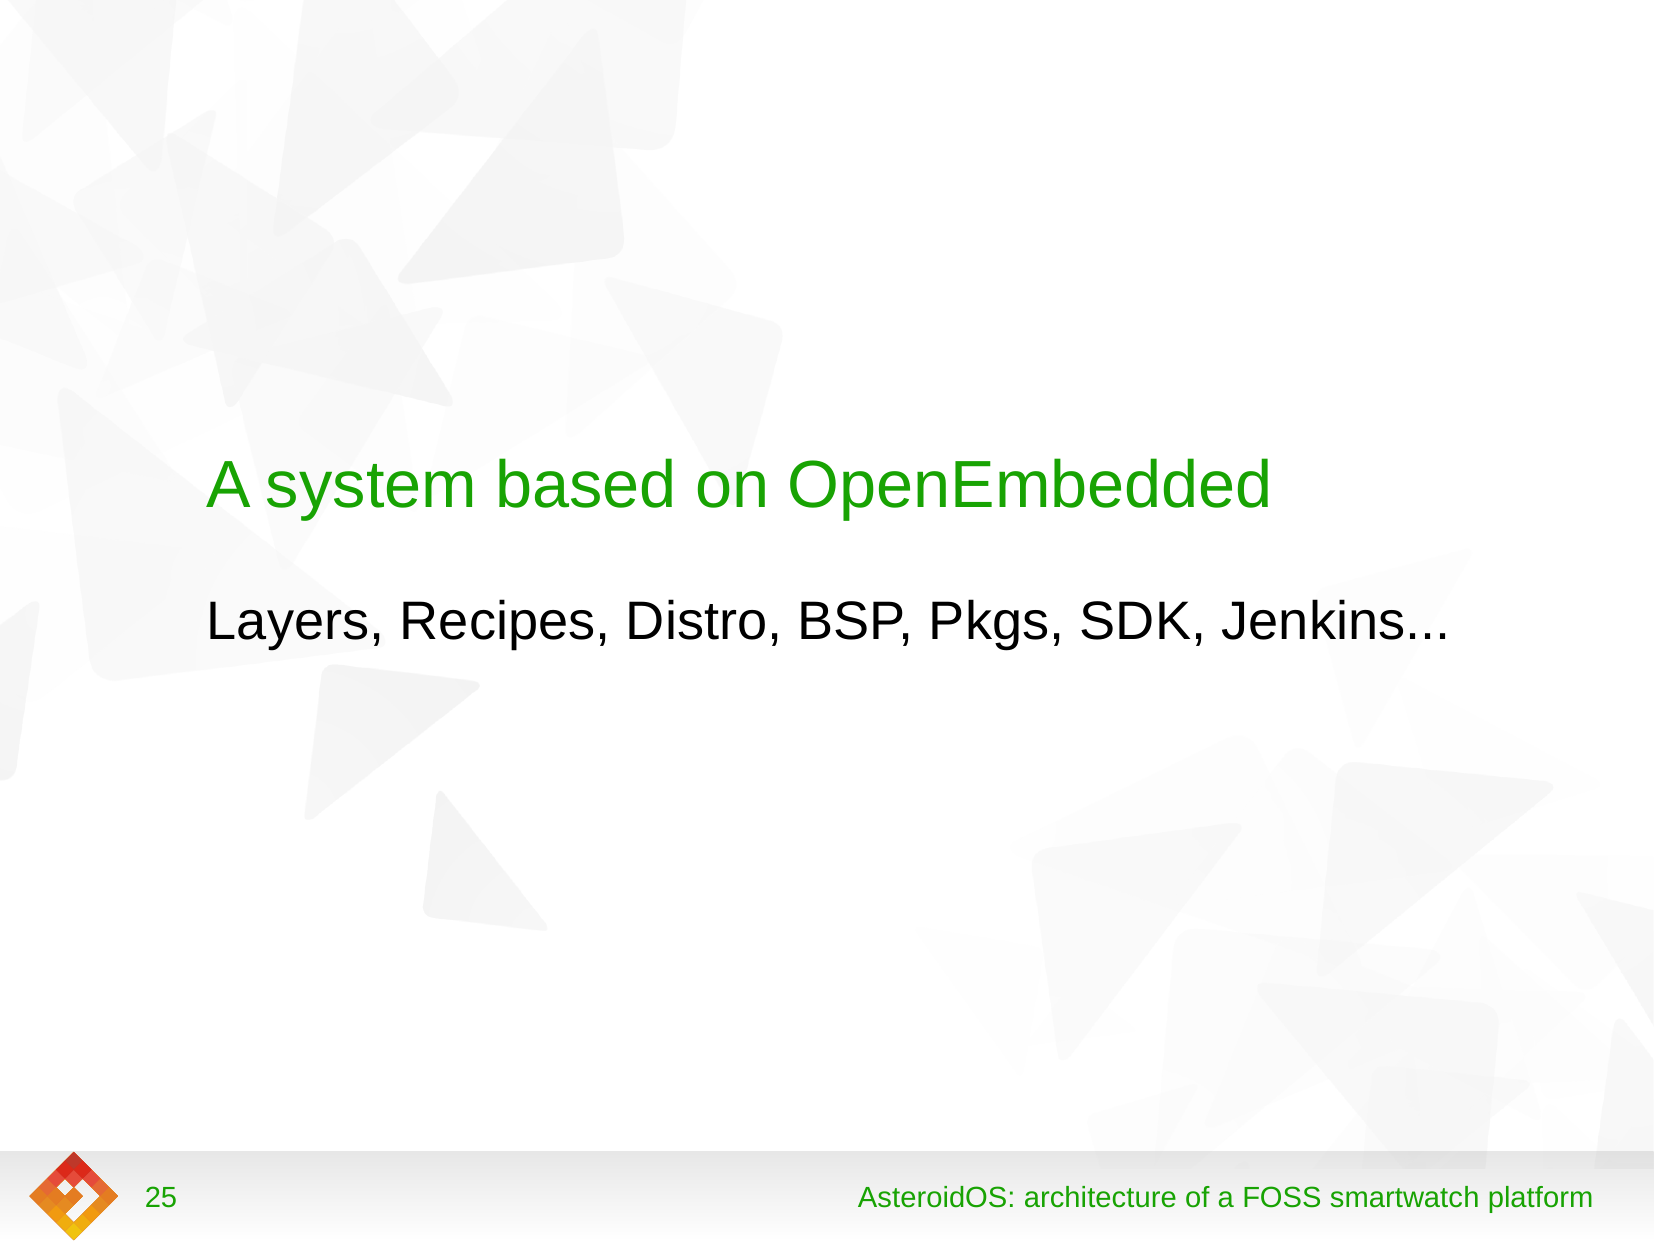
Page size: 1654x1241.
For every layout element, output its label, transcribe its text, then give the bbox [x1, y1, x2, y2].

title A system based on OpenEmbedded [206, 395, 1477, 573]
subtitle Layers, Recipes, Distro, BSP, Pkgs, SDK, Jenkins... [206, 590, 1506, 1241]
picture [915, 548, 1654, 1169]
picture [0, 0, 783, 931]
